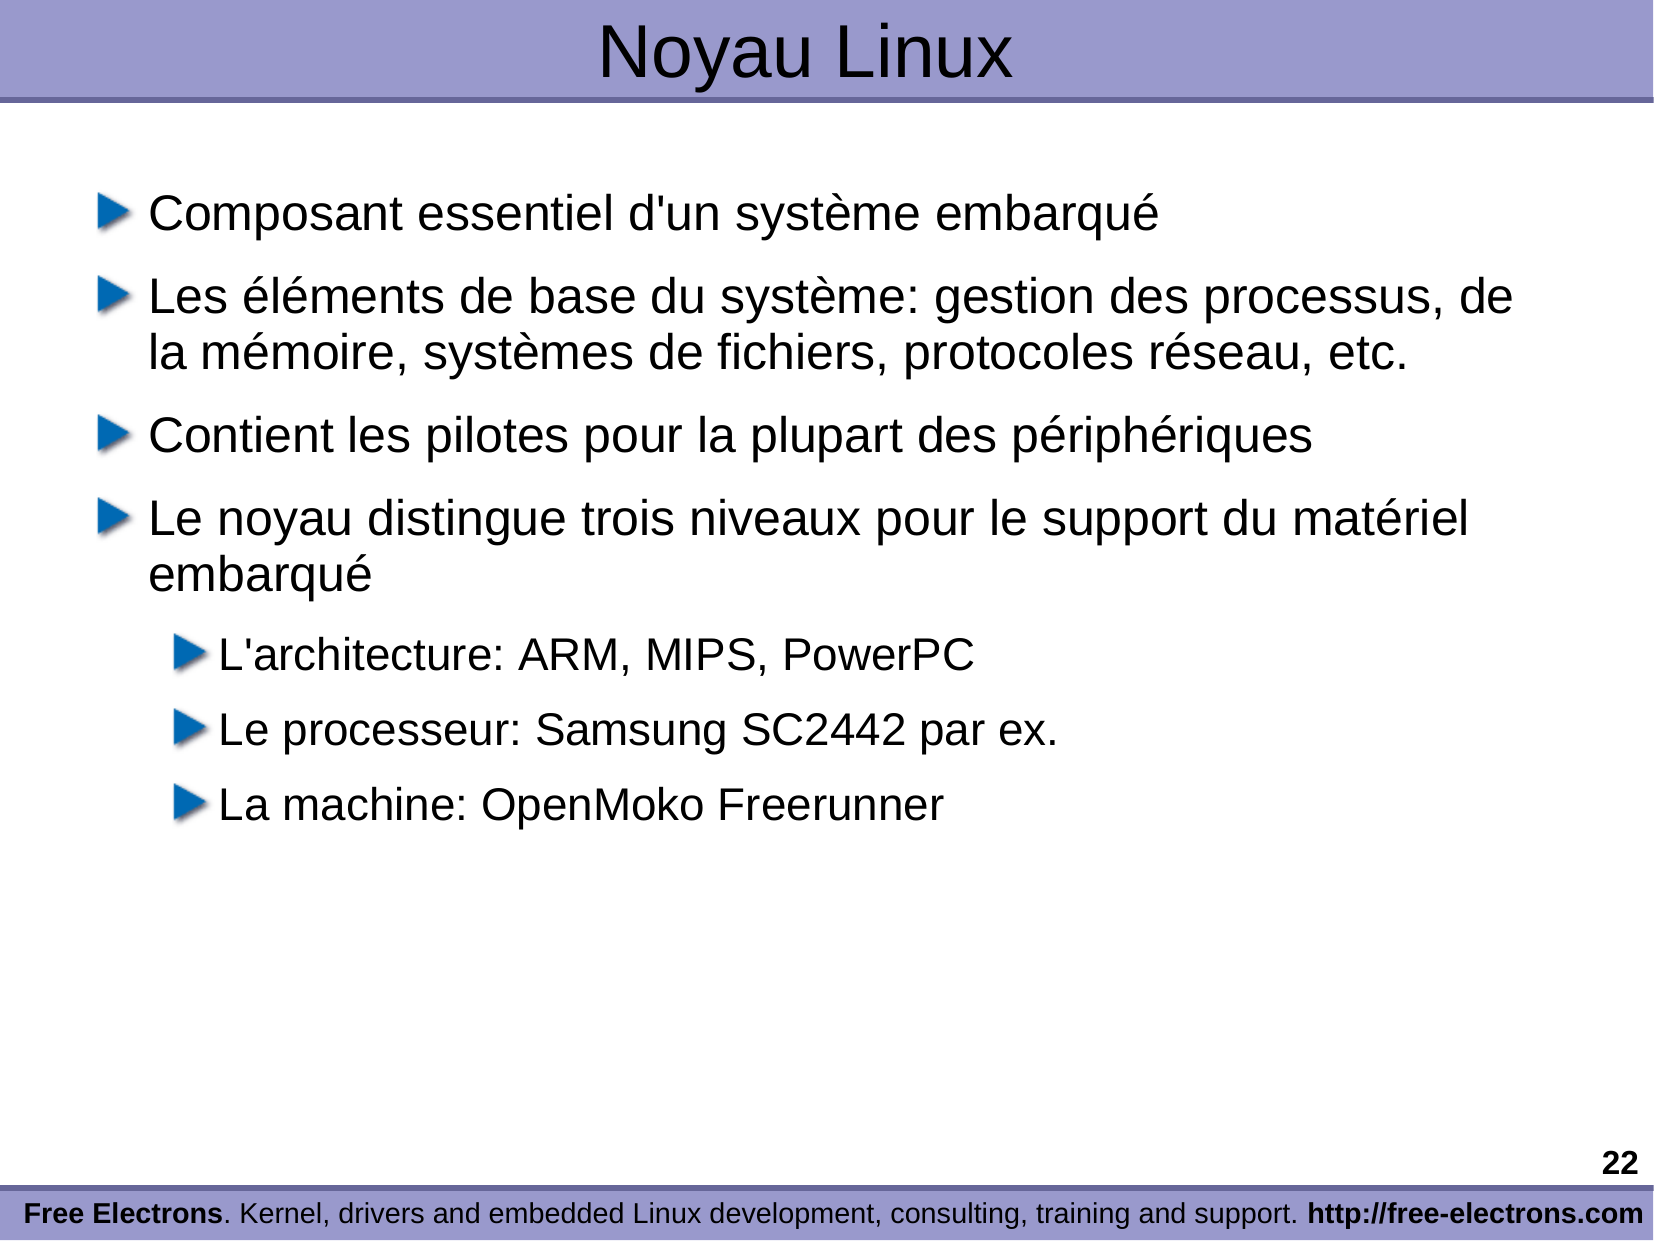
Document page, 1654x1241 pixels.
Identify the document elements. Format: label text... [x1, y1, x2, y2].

list Composant essentiel d'un système embarqué Les éléments de base du système: gestion des processus, de la mémoire, systèmes de fichiers, protocoles réseau, etc. Contient les pilotes pour la plupart des périphériques Le noyau distingue trois niveaux pour le support du matériel embarqué L'architecture: ARM, MIPS, PowerPC Le processeur: Samsung SC2442 par ex. La machine: OpenMoko Freerunner [77, 185, 1561, 1124]
title Noyau Linux [60, 4, 1551, 98]
